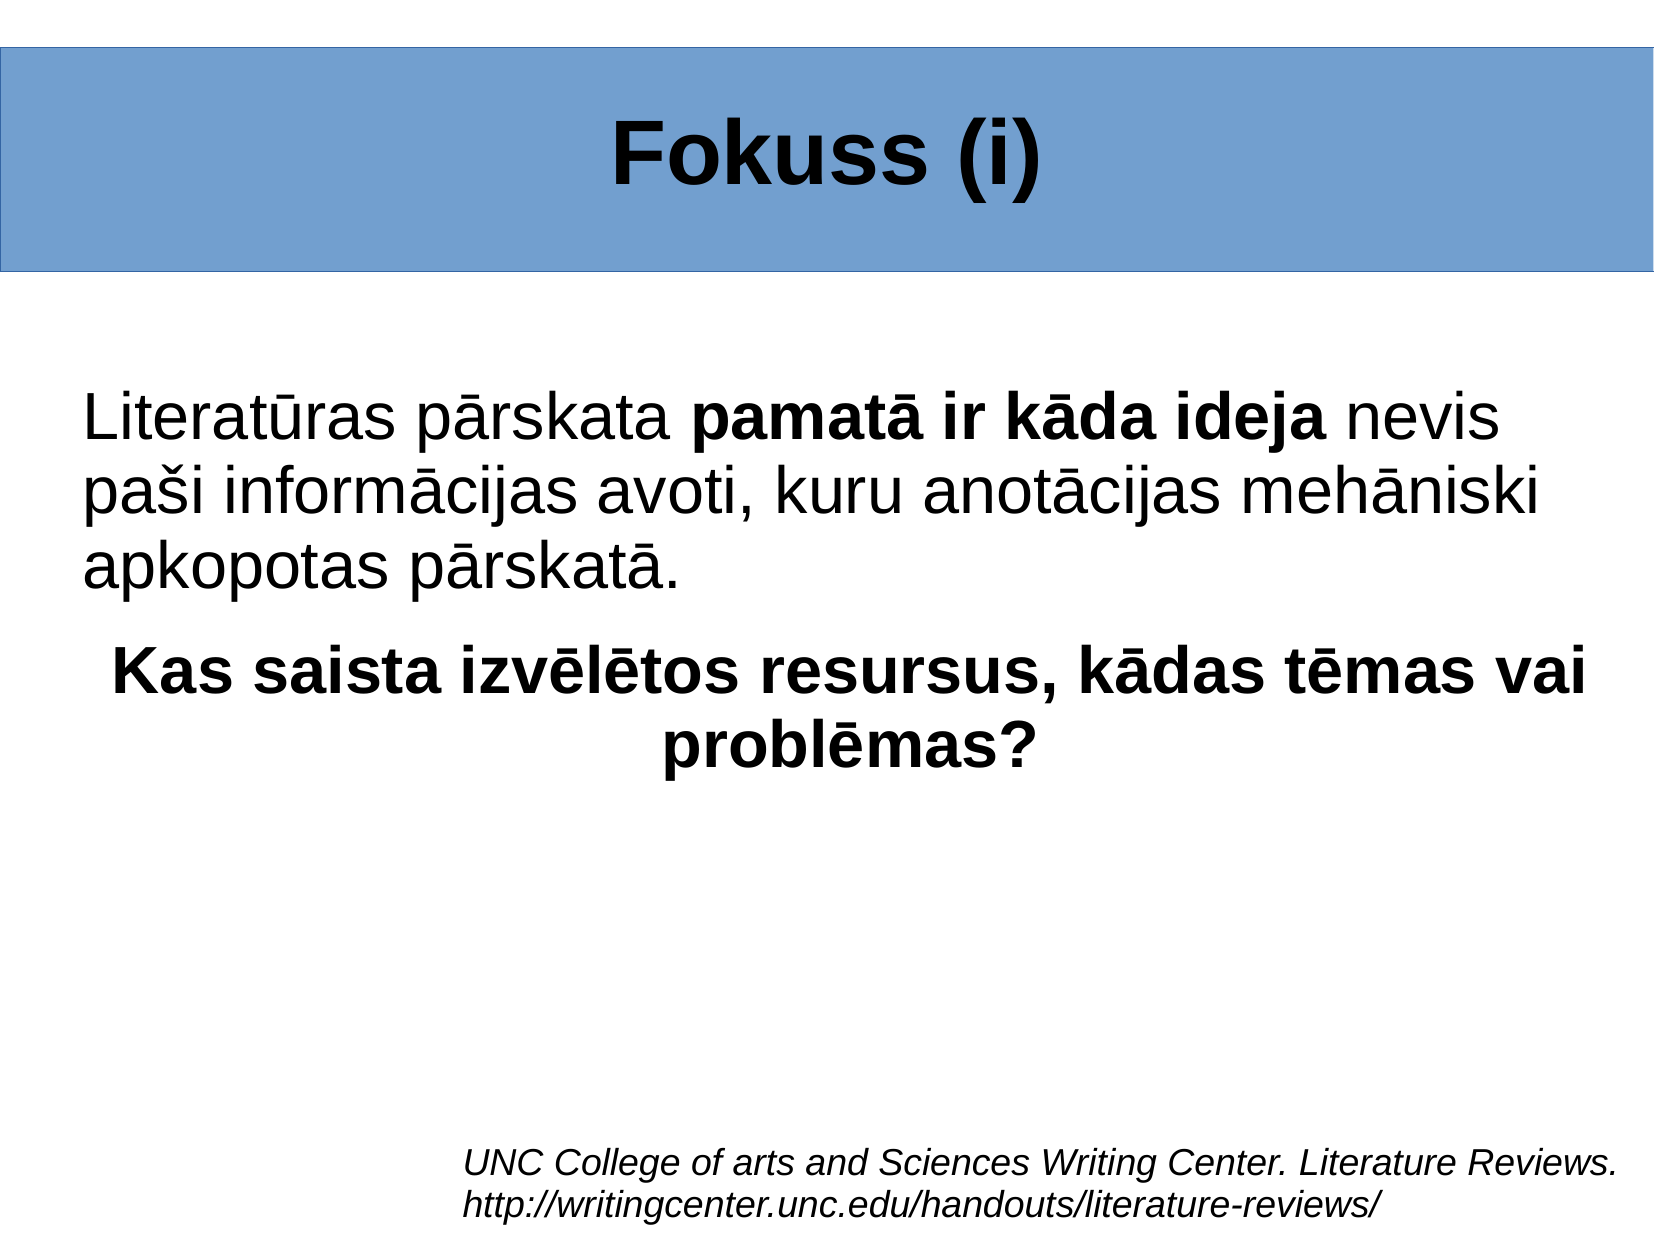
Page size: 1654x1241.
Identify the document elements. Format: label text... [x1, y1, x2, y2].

list Literatūras pārskata pamatā ir kāda ideja nevis paši informācijas avoti, kuru anotācijas mehāniski apkopotas pārskatā. Kas saista izvēlētos resursus, kādas tēmas vai problēmas? [82, 378, 1619, 1099]
text_box [0, 47, 1654, 272]
text_box UNC College of arts and Sciences Writing Center. Literature Reviews. http://writingcenter.unc.edu/handouts/literature-reviews/ [447, 1133, 1646, 1233]
title Fokuss (i) [82, 49, 1571, 257]
